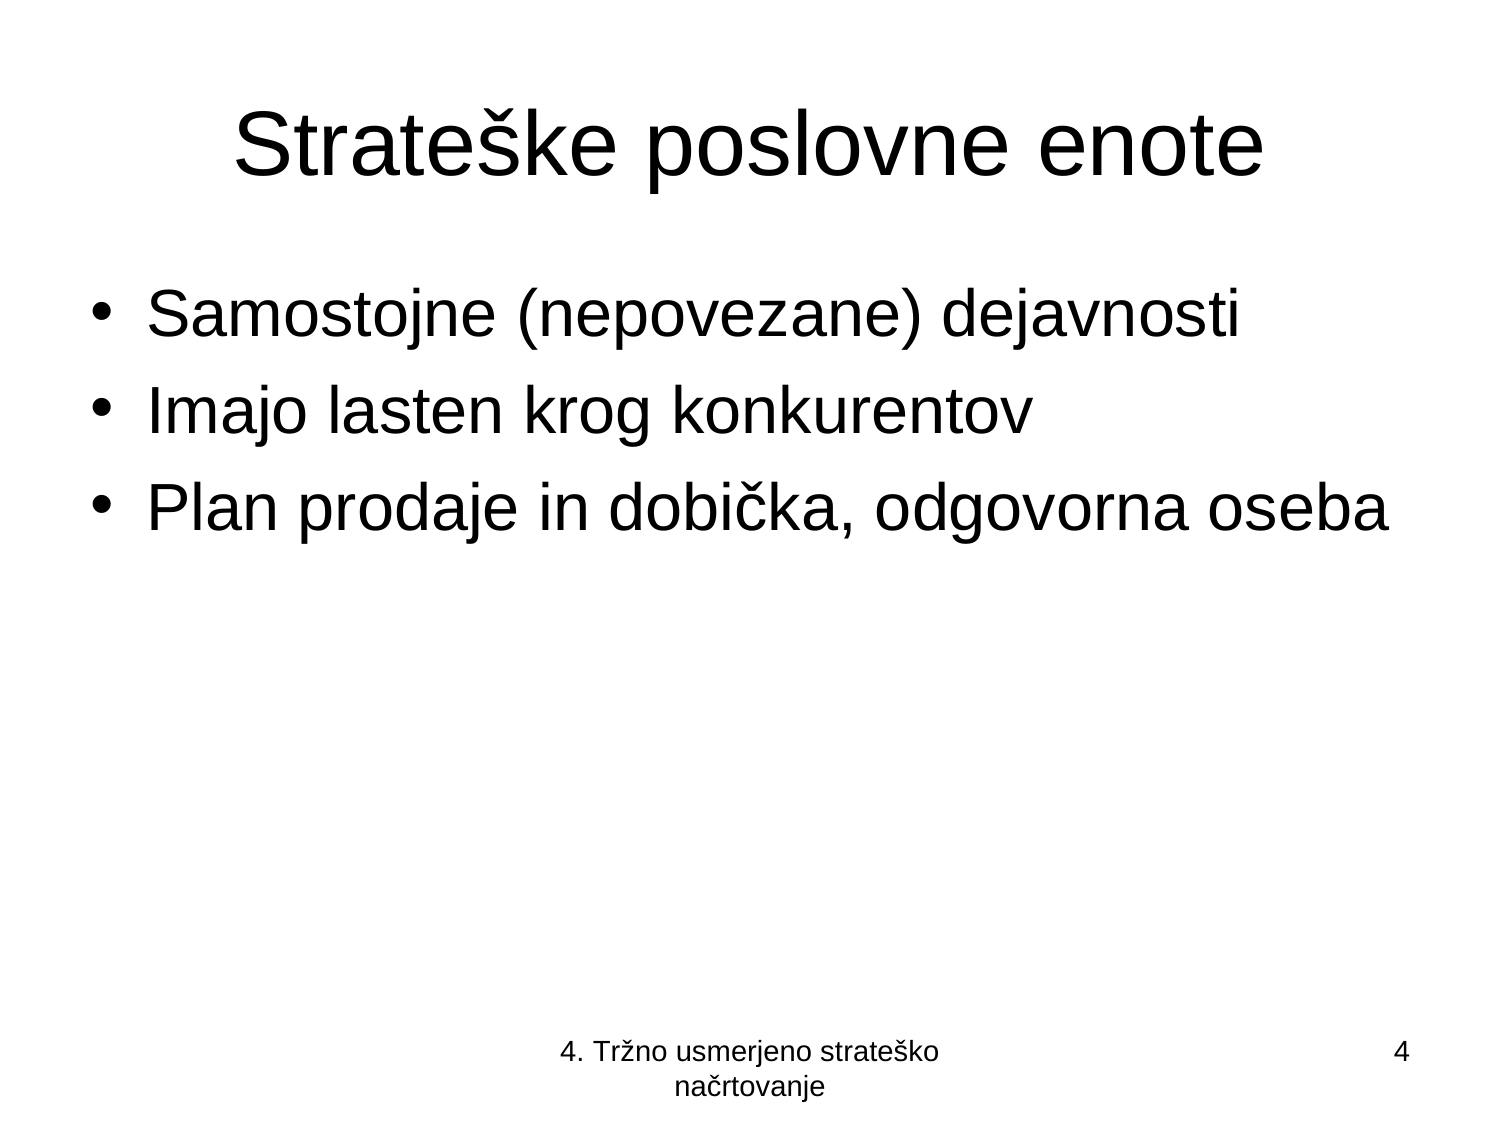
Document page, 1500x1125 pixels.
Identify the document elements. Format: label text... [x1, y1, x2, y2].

text_box 4. Tržno usmerjeno strateško načrtovanje [512, 1024, 988, 1103]
text_box <number> [1074, 1024, 1426, 1103]
title Strateške poslovne enote [75, 45, 1426, 233]
list Samostojne (nepovezane) dejavnosti Imajo lasten krog konkurentov Plan prodaje in dobička, odgovorna oseba [75, 262, 1426, 1006]
